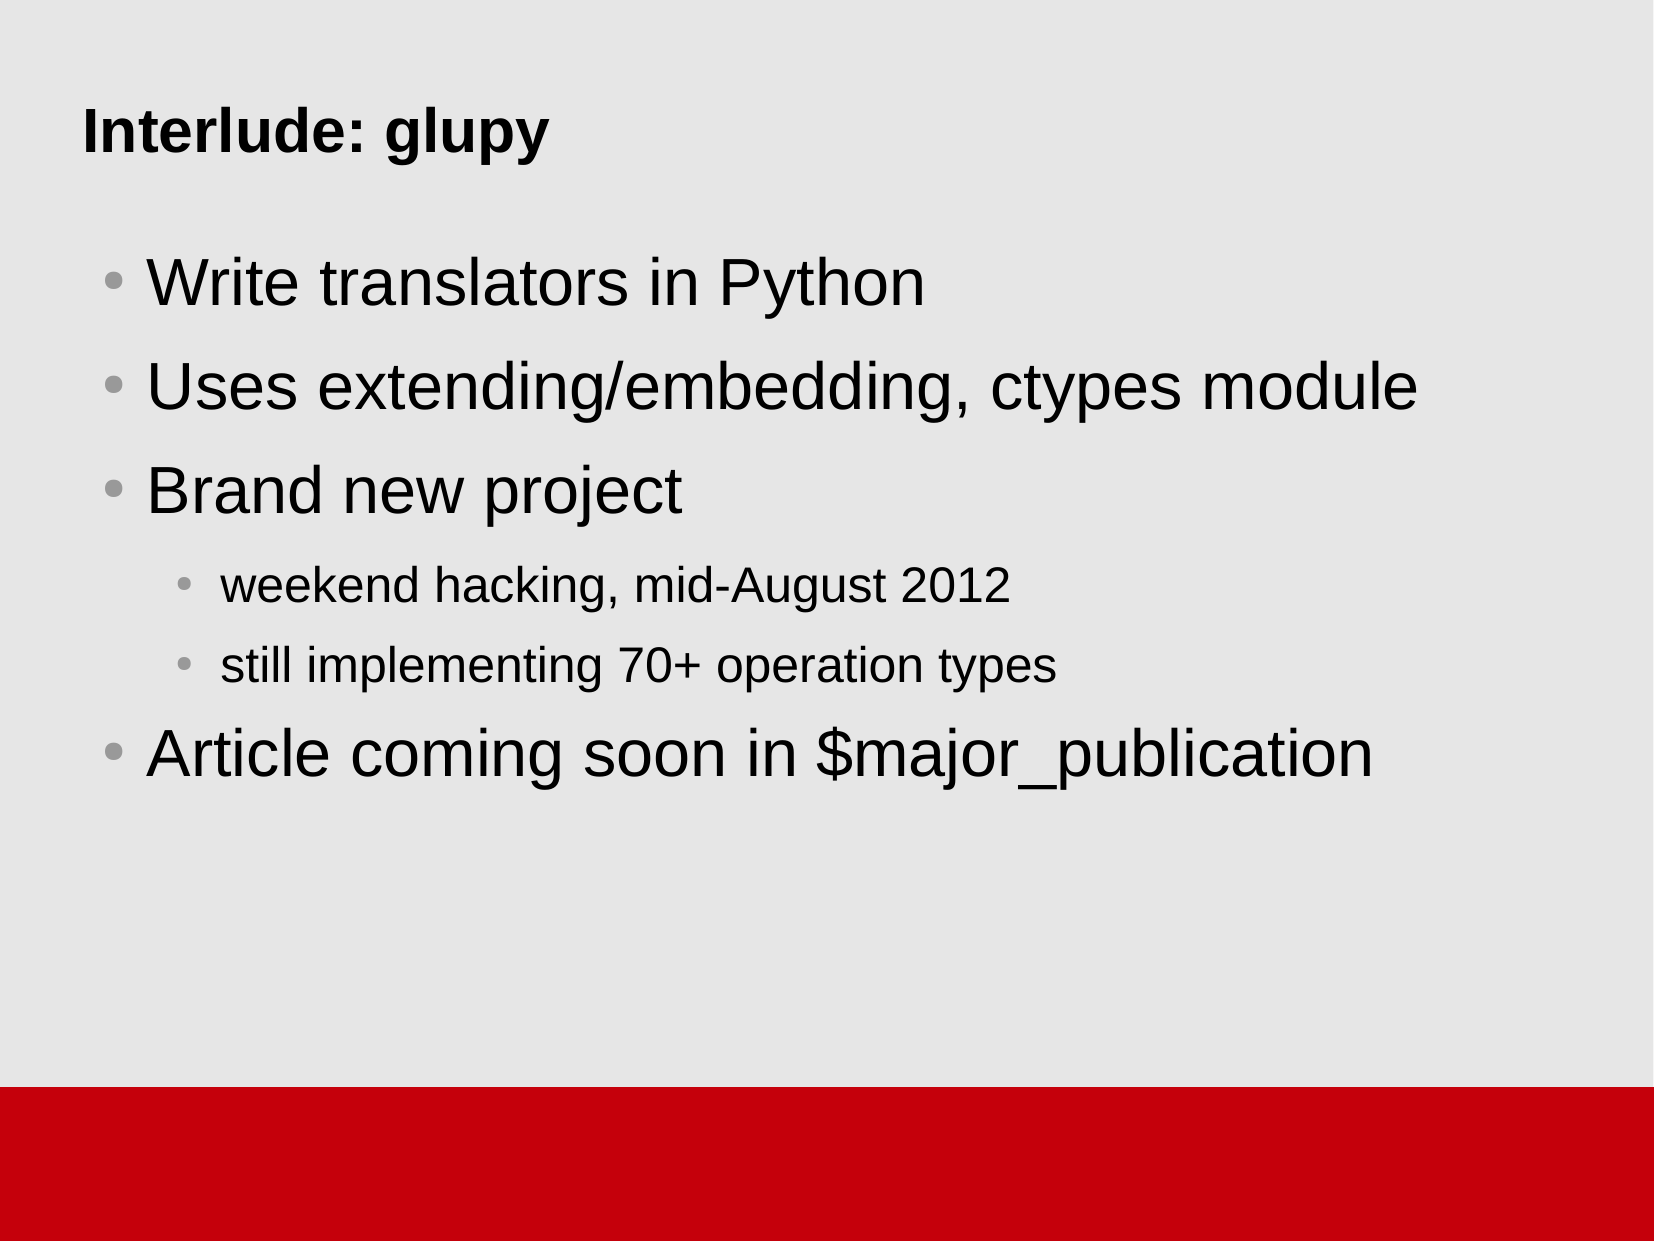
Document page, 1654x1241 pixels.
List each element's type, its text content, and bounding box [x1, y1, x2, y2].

list Write translators in Python Uses extending/embedding, ctypes module Brand new project weekend hacking, mid-August 2012 still implementing 70+ operation types Article coming soon in $major_publication [86, 244, 1576, 1039]
title Interlude: glupy [82, 37, 1571, 226]
